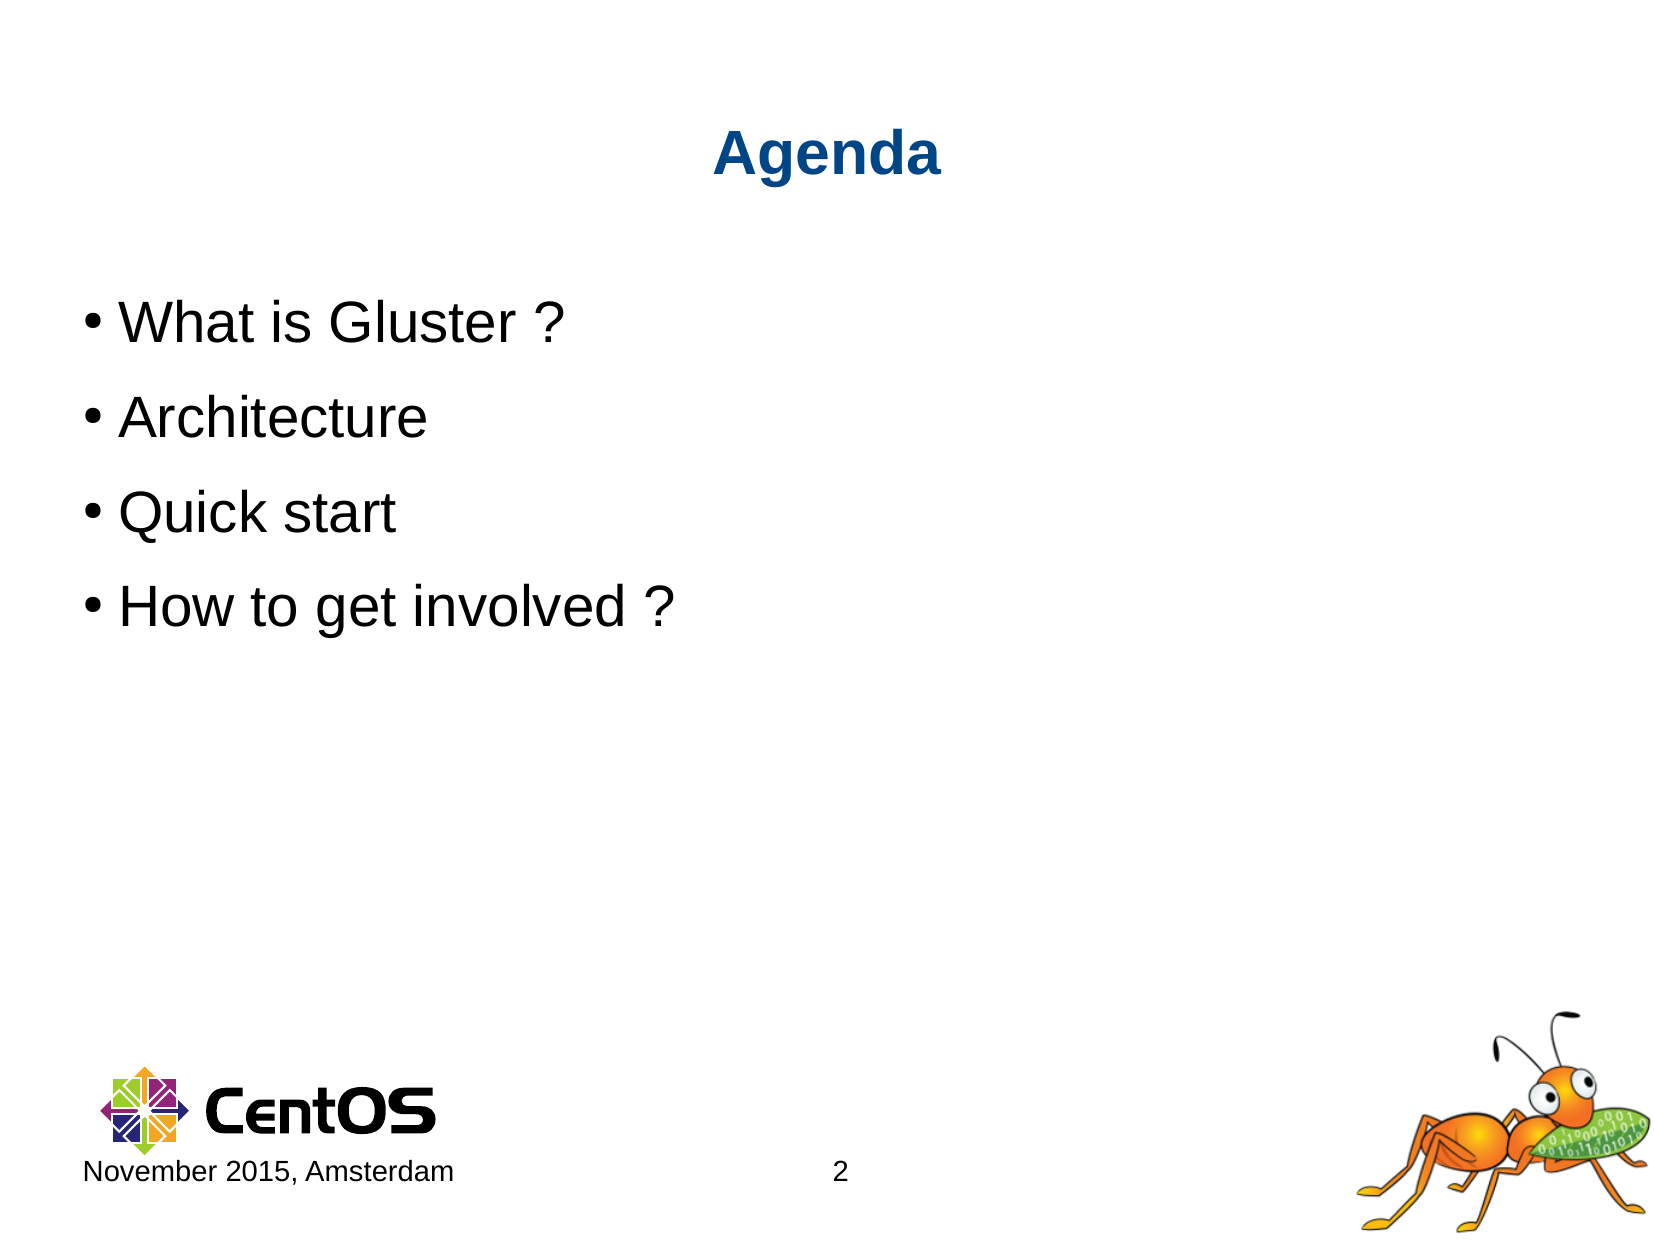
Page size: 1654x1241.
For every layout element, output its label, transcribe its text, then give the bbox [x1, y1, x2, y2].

picture [1353, 1009, 1654, 1235]
title Agenda [82, 49, 1571, 257]
list What is Gluster ? Architecture Quick start How to get involved ? [82, 290, 1571, 1010]
